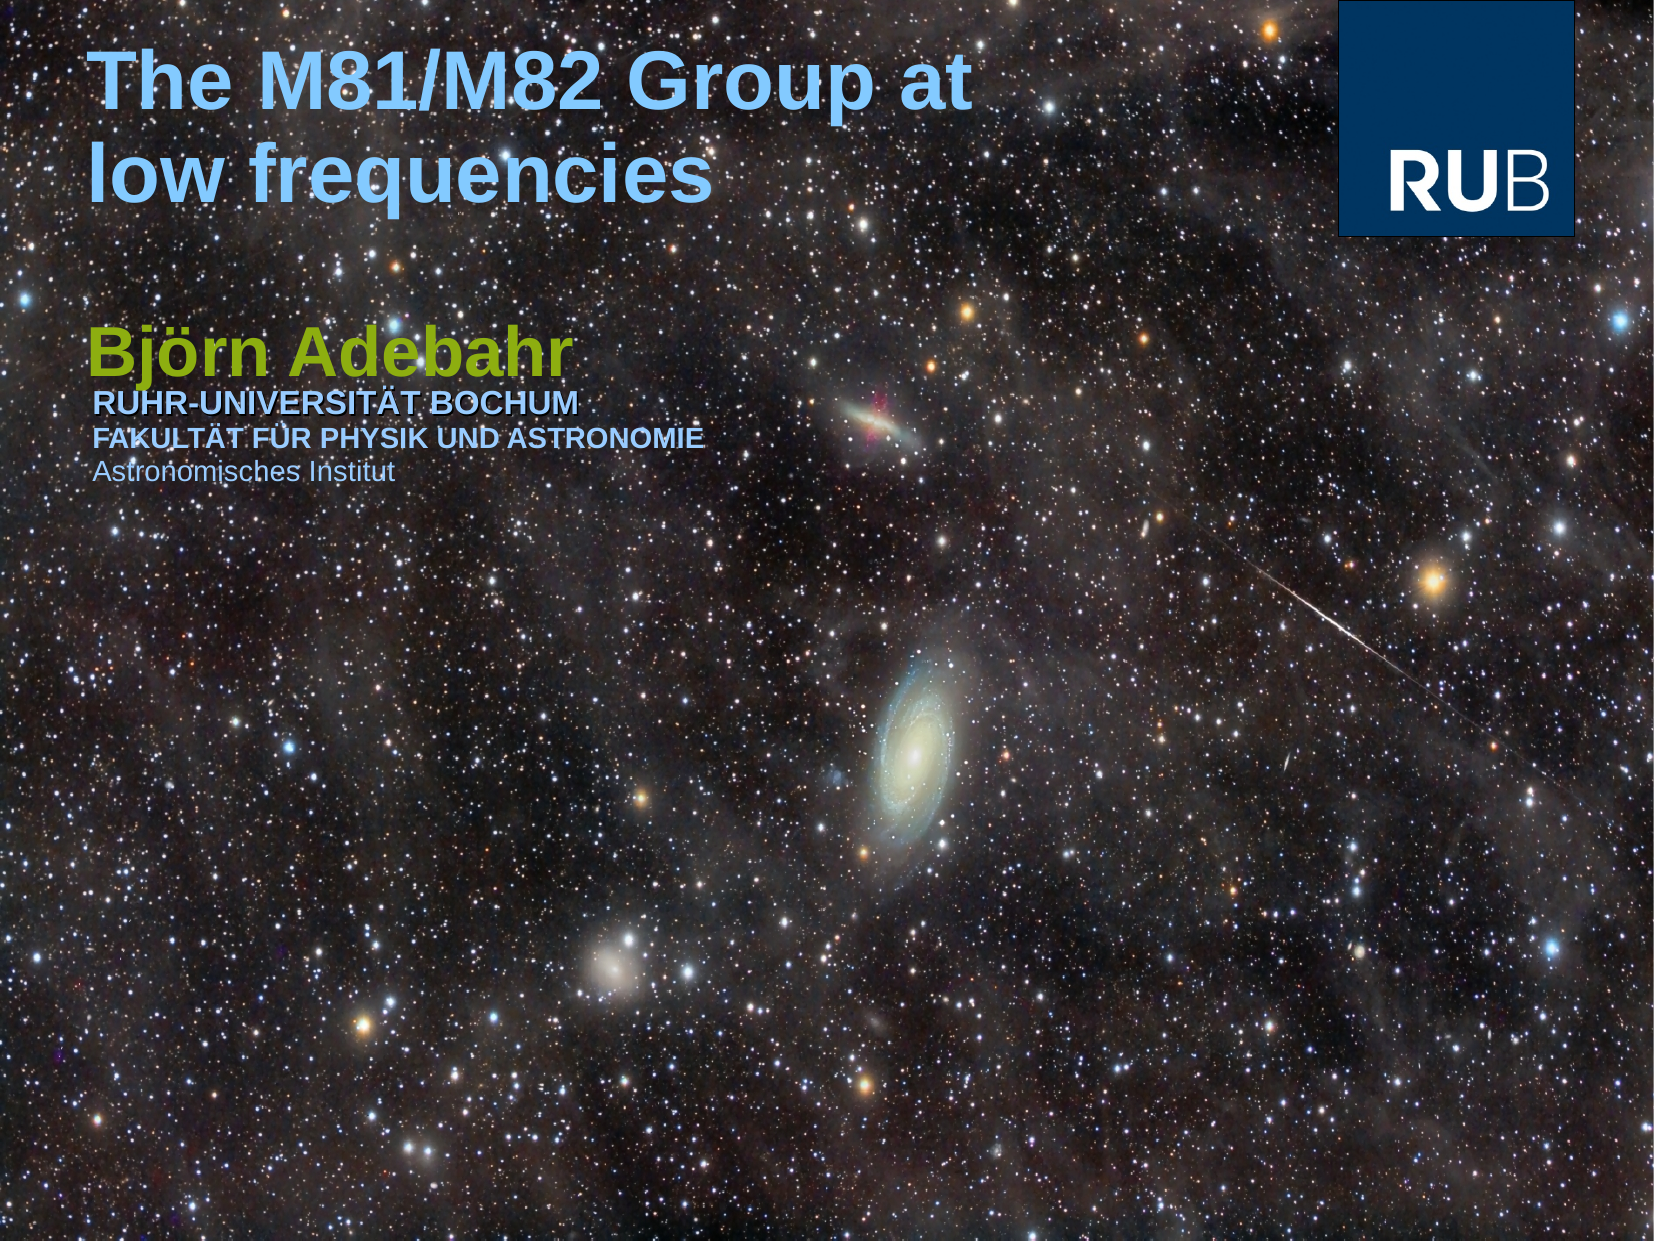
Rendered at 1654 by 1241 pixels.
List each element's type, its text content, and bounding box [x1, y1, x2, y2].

text_box The M81/M82 Group at low frequencies Björn Adebahr [71, 26, 1350, 299]
text_box RUHR-UNIVERSITÄT BOCHUM FAKULTÄT FÜR PHYSIK UND ASTRONOMIE Astronomisches Institut [77, 377, 1581, 453]
picture [0, 0, 1654, 1241]
